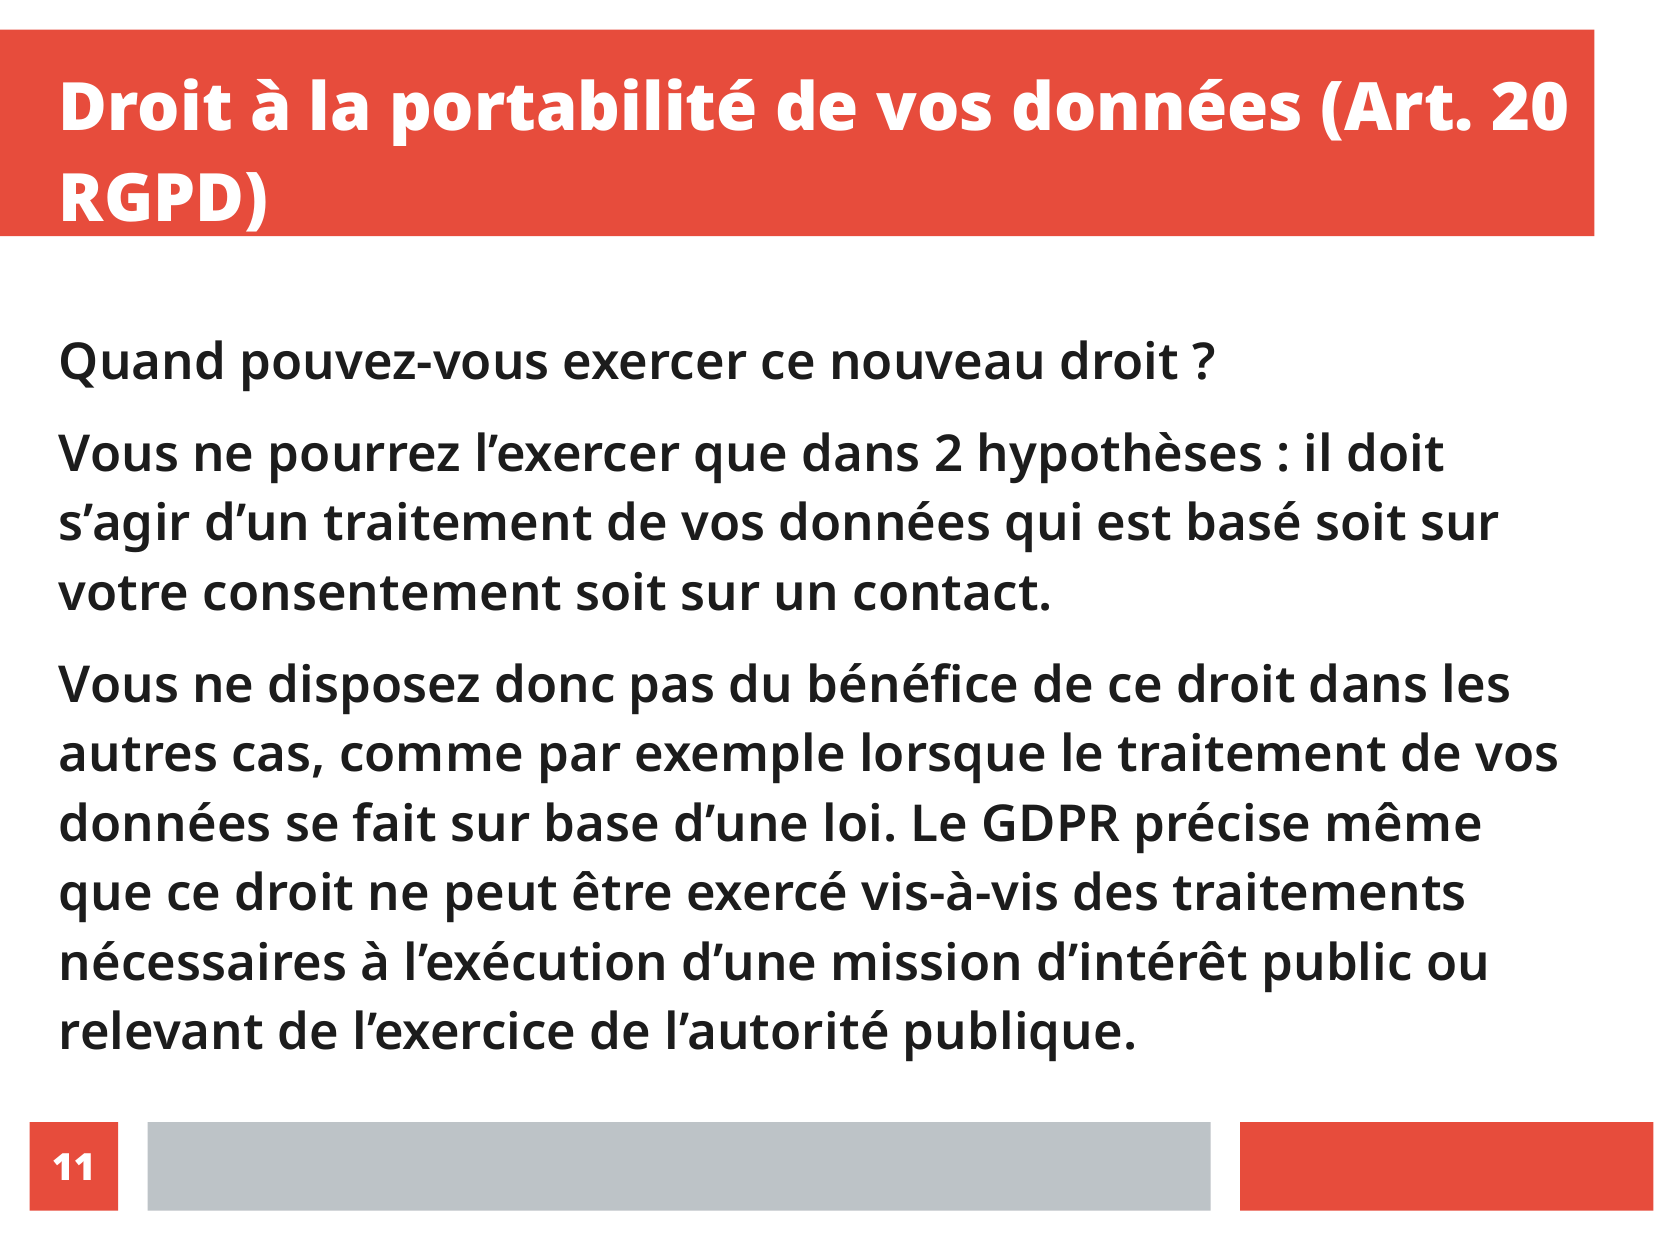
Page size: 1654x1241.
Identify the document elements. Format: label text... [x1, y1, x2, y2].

title Droit à la portabilité de vos données (Art. 20 RGPD) [59, 59, 1595, 207]
list Quand pouvez-vous exercer ce nouveau droit ? Vous ne pourrez l’exercer que dans 2 hypothèses : il doit s’agir d’un traitement de vos données qui est basé soit sur votre consentement soit sur un contact. Vous ne disposez donc pas du bénéfice de ce droit dans les autres cas, comme par exemple lorsque le traitement de vos données se fait sur base d’une loi. Le GDPR précise même que ce droit ne peut être exercé vis-à-vis des traitements nécessaires à l’exécution d’une mission d’intérêt public ou relevant de l’exercice de l’autorité publique. [59, 324, 1565, 1093]
